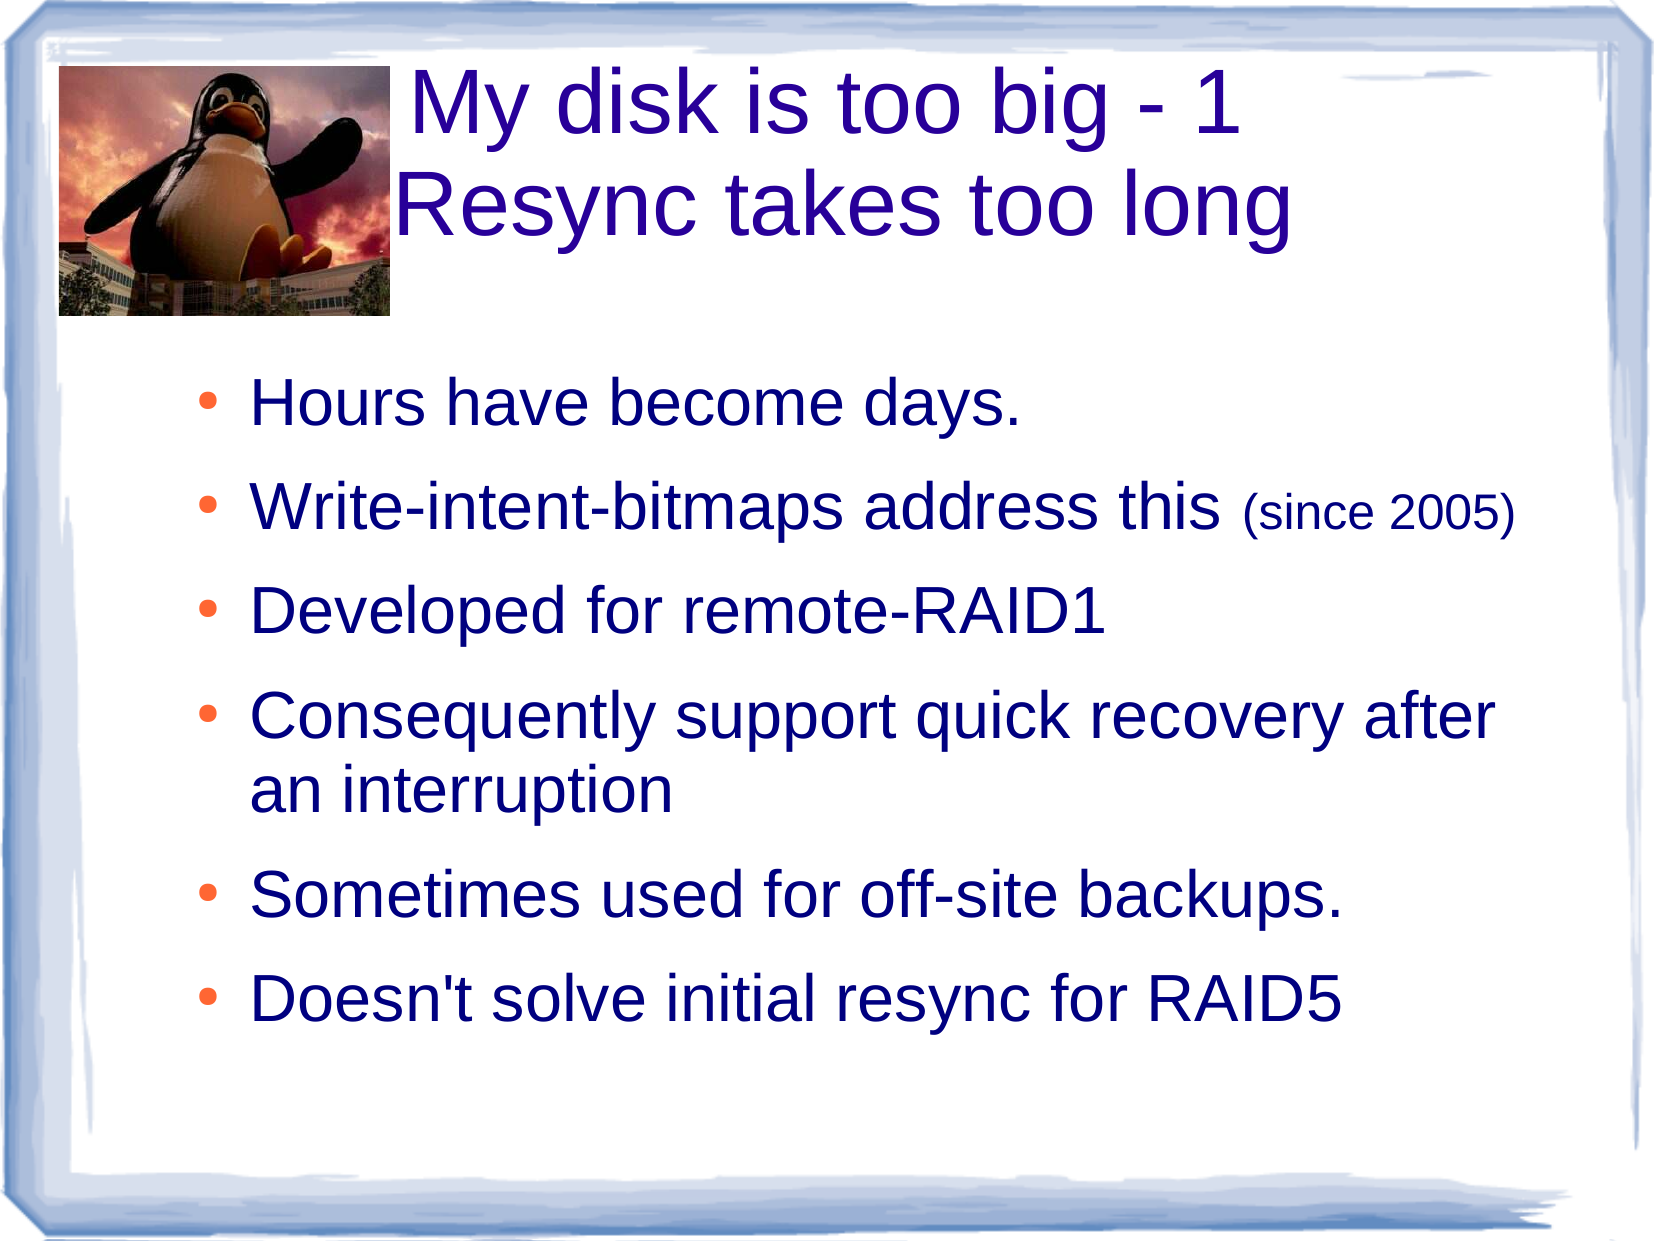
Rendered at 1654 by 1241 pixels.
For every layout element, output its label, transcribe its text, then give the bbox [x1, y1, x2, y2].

list Hours have become days. Write-intent-bitmaps address this (since 2005) Developed for remote-RAID1 Consequently support quick recovery after an interruption Sometimes used for off-site backups. Doesn't solve initial resync for RAID5 [178, 364, 1570, 1147]
title My disk is too big - 1 Resync takes too long [82, 49, 1571, 257]
picture [0, 0, 1654, 1241]
